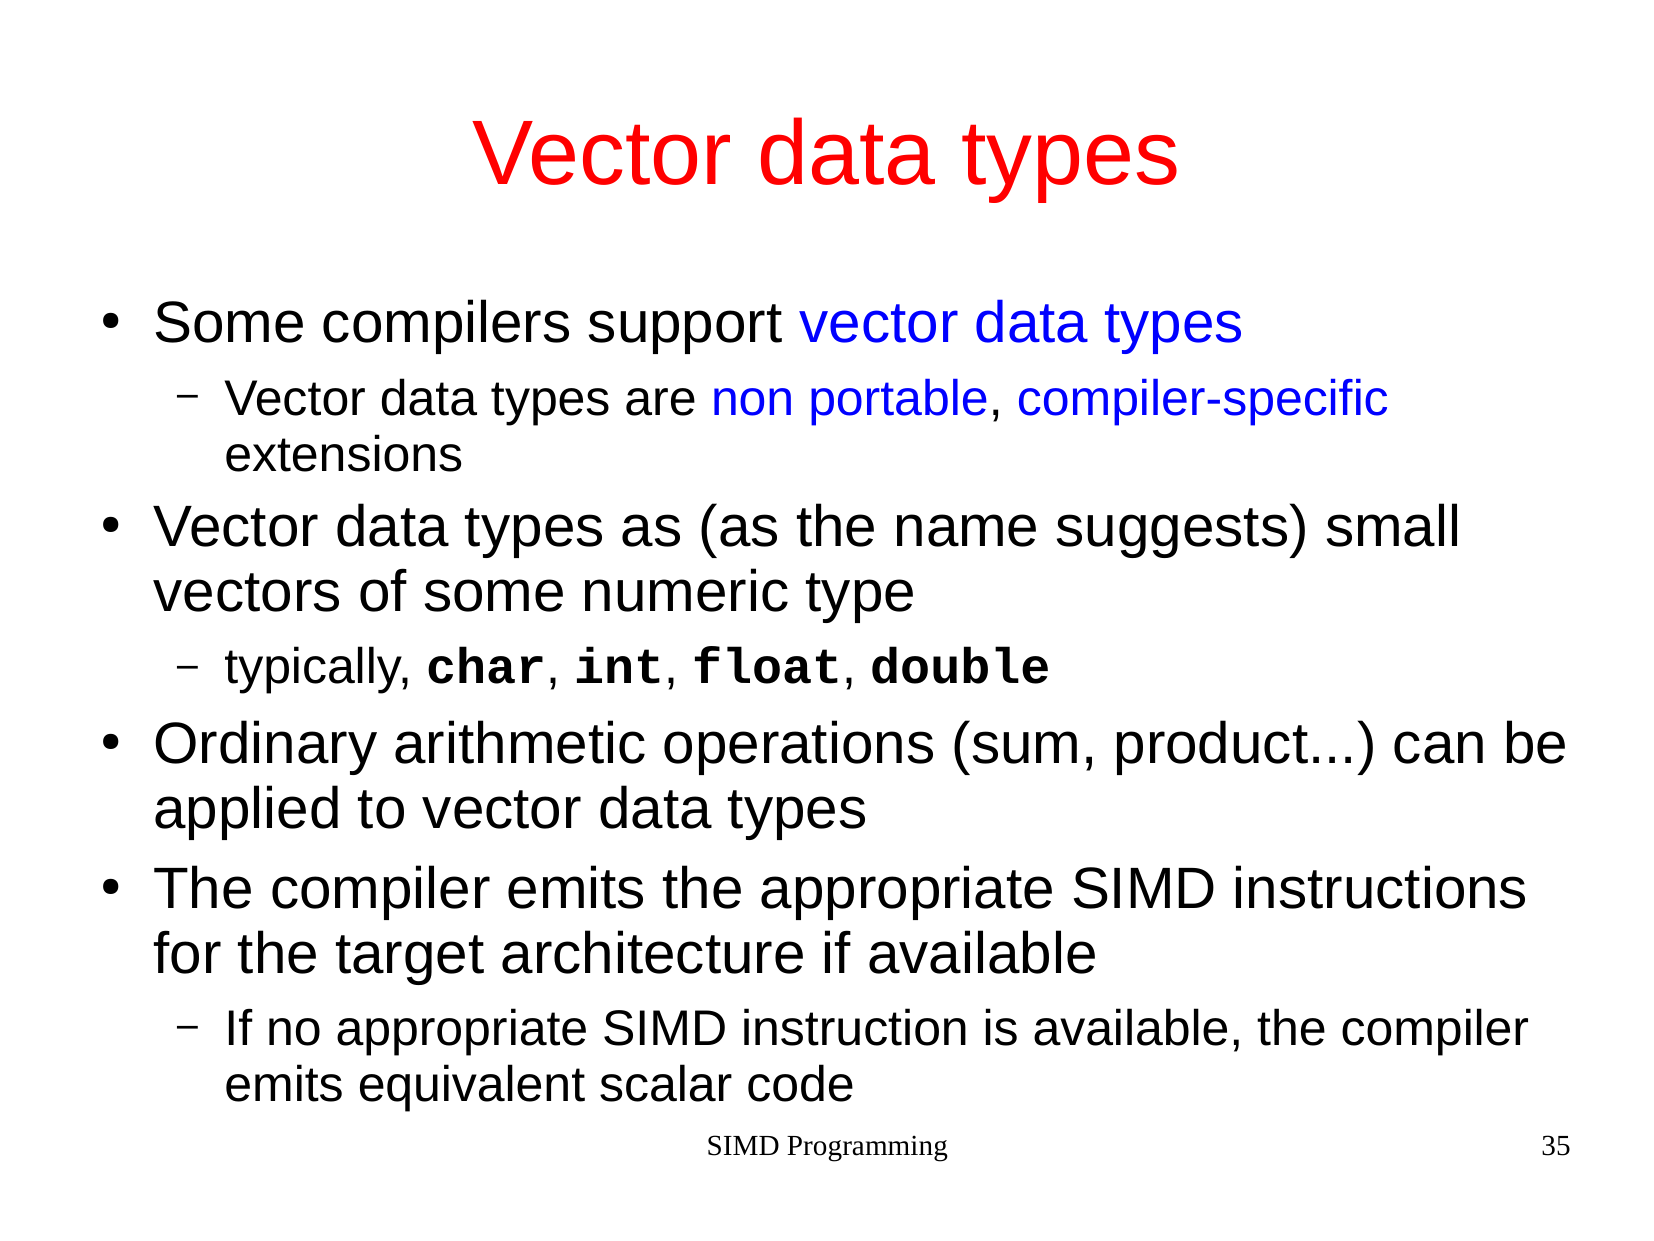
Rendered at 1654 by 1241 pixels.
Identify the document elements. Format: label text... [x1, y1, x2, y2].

title Vector data types [82, 49, 1571, 257]
list Some compilers support vector data types Vector data types are non portable, compiler-specific extensions Vector data types as (as the name suggests) small vectors of some numeric type typically, char, int, float, double Ordinary arithmetic operations (sum, product...) can be applied to vector data types The compiler emits the appropriate SIMD instructions for the target architecture if available If no appropriate SIMD instruction is available, the compiler emits equivalent scalar code [82, 290, 1571, 1117]
